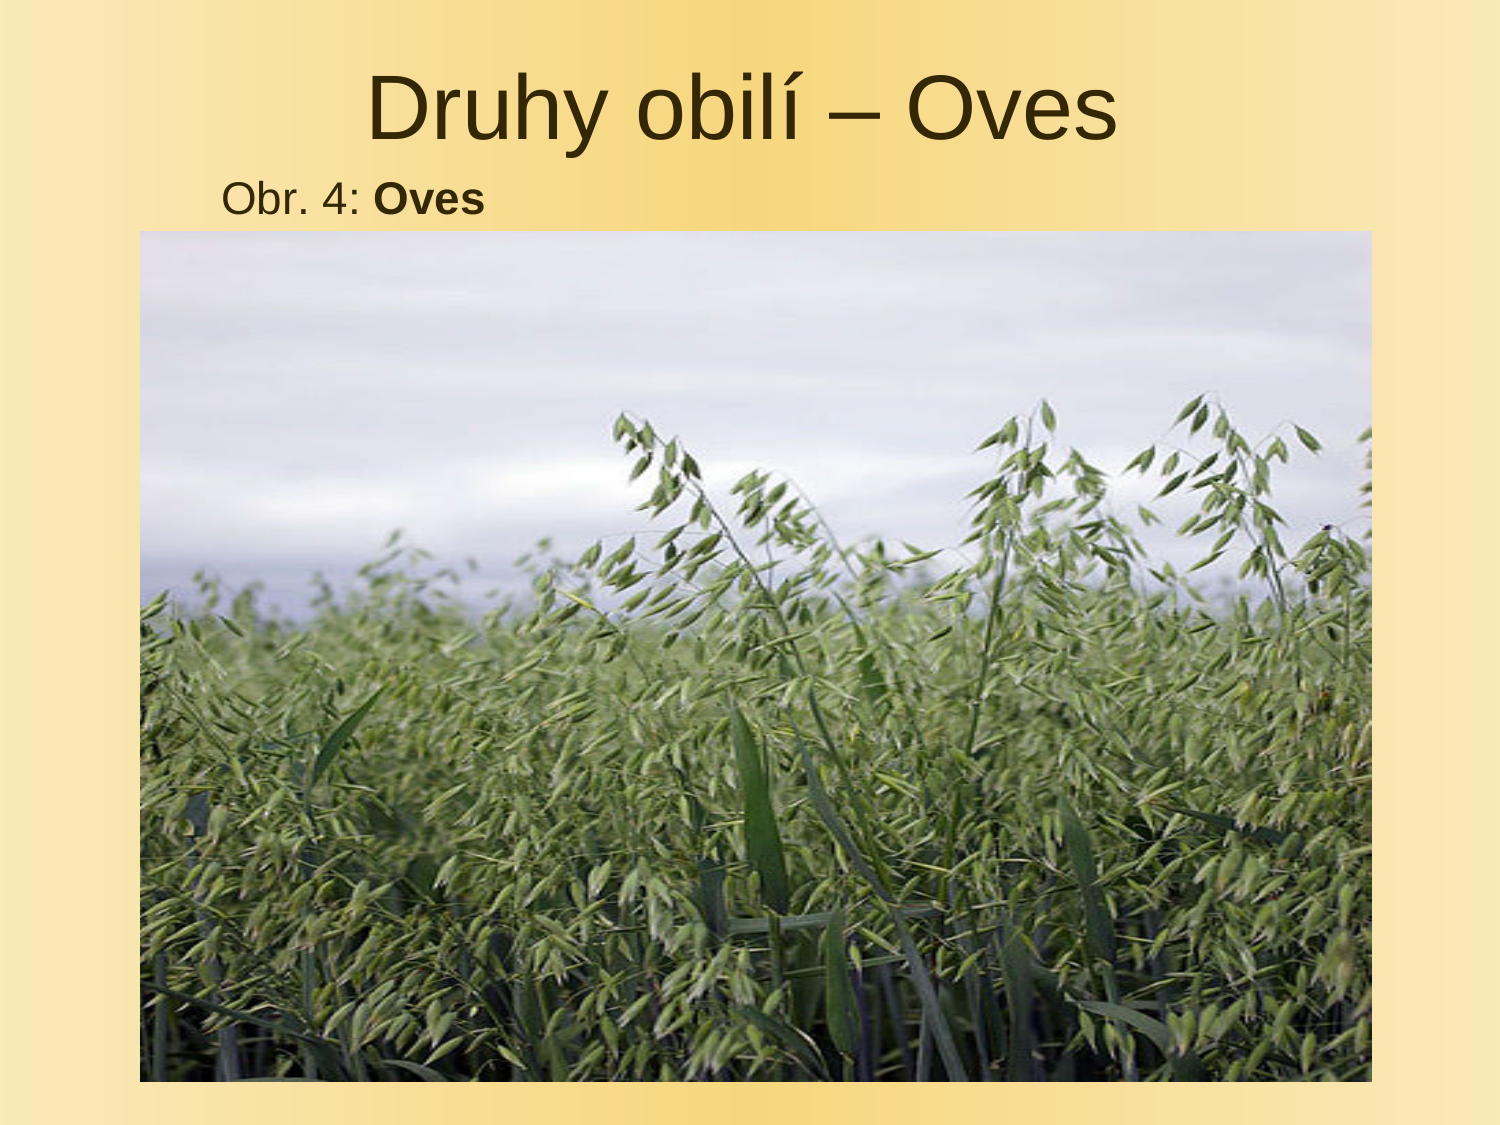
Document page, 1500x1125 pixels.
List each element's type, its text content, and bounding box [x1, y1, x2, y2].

title Druhy obilí – Oves [105, 35, 1381, 171]
picture [140, 231, 1372, 1083]
text_box Obr. 4: Oves [206, 160, 1282, 232]
